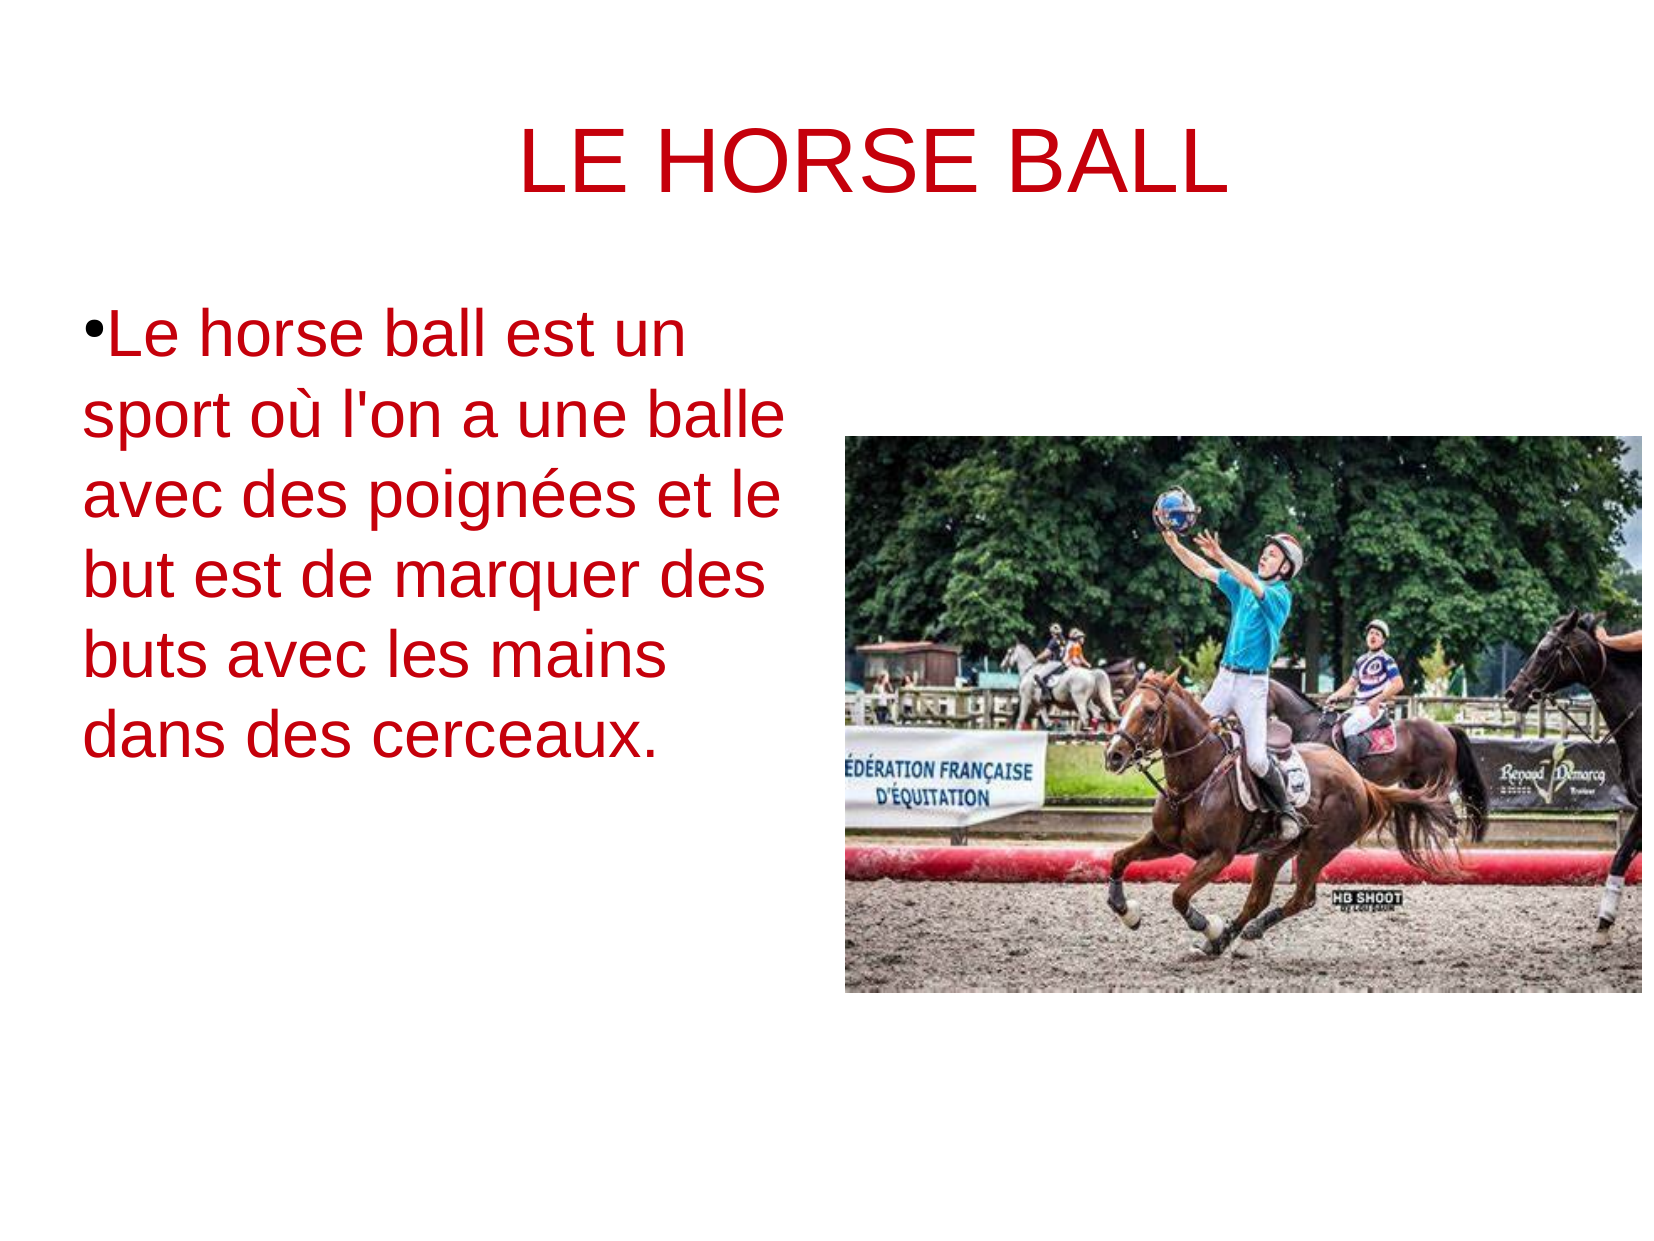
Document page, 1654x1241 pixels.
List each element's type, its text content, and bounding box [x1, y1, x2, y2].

title LE HORSE BALL [129, 52, 1619, 260]
list Le horse ball est un sport où l'on a une balle avec des poignées et le but est de marquer des buts avec les mains dans des cerceaux. [82, 290, 809, 1109]
picture [845, 437, 1642, 993]
